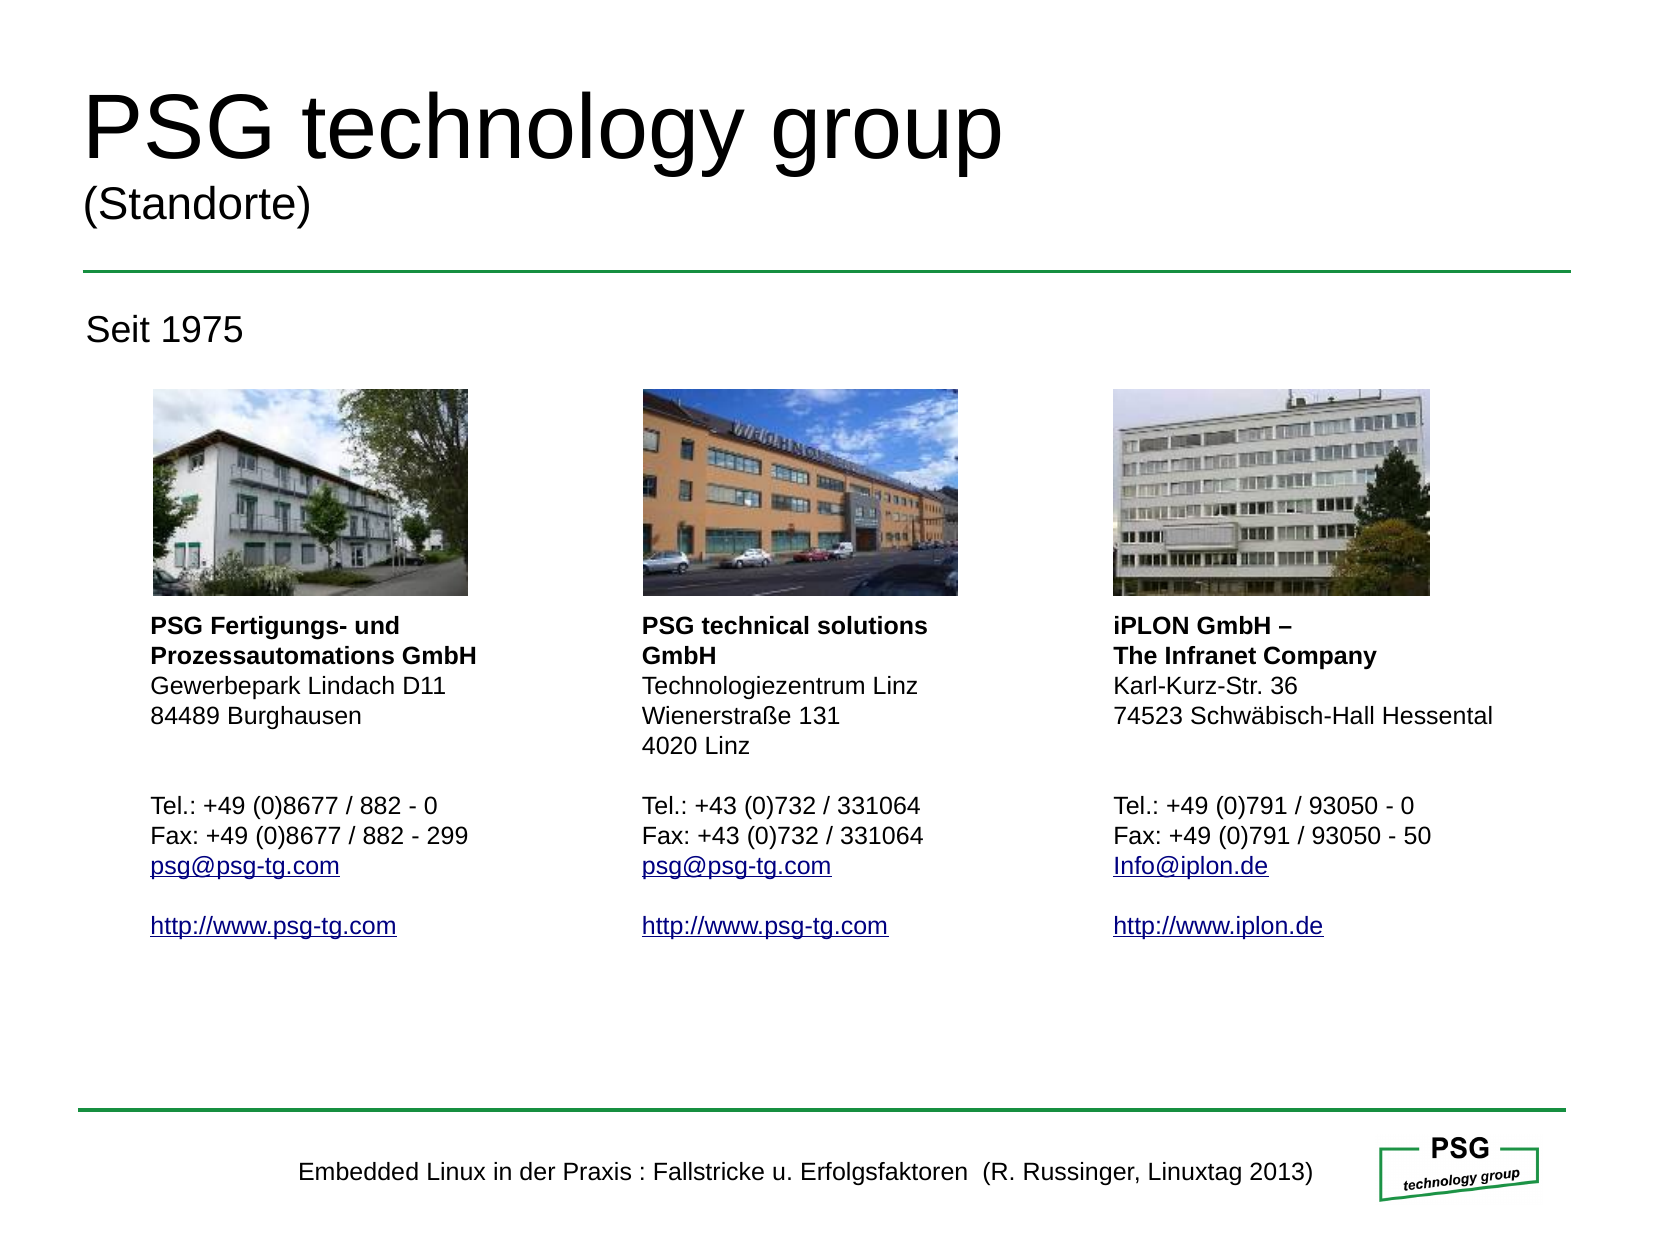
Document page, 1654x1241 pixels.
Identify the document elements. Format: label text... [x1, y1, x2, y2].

text_box PSG technical solutions GmbH Technologiezentrum Linz Wienerstraße 131 4020 Linz Tel.: +43 (0)732 / 331064 Fax: +43 (0)732 / 331064 psg@psg-tg.com http://www.psg-tg.com [591, 602, 1016, 977]
picture [153, 389, 468, 597]
picture [643, 389, 958, 596]
text_box PSG Fertigungs- und Prozessautomations GmbH Gewerbepark Lindach D11 84489 Burghausen Tel.: +49 (0)8677 / 882 - 0 Fax: +49 (0)8677 / 882 - 299 psg@psg-tg.com http://www.psg-tg.com [100, 602, 493, 977]
text_box Seit 1975 [70, 301, 272, 358]
picture [1113, 389, 1430, 596]
title PSG technology group (Standorte) [82, 49, 1571, 257]
text_box iPLON GmbH – The Infranet Company Karl-Kurz-Str. 36 74523 Schwäbisch-Hall Hessental Tel.: +49 (0)791 / 93050 - 0 Fax: +49 (0)791 / 93050 - 50 Info@iplon.de http://www.iplon.de [1063, 602, 1509, 977]
picture [1375, 1134, 1543, 1205]
